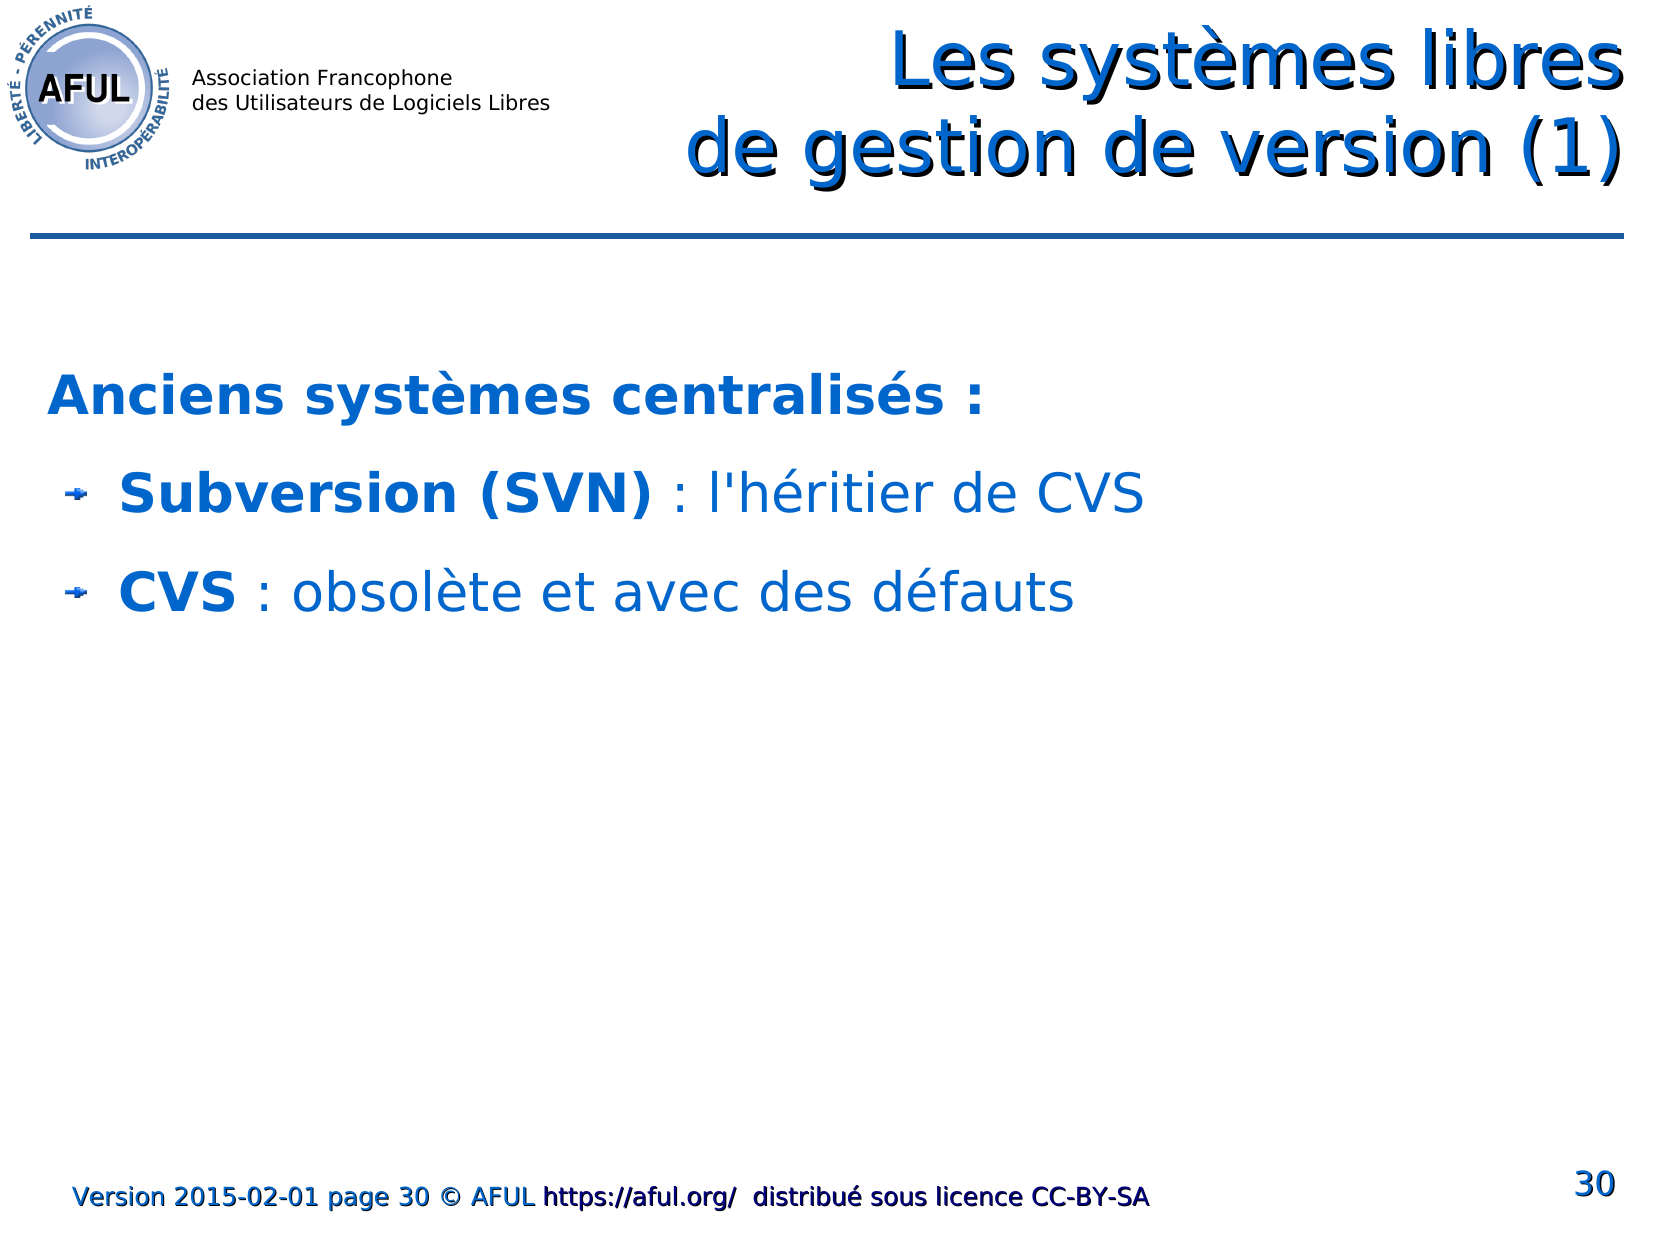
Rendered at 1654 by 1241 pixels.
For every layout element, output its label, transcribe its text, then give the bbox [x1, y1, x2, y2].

picture [0, 0, 178, 178]
title Les systèmes libres de gestion de version (1) [501, 0, 1625, 207]
list Anciens systèmes centralisés : Subversion (SVN) : l'héritier de CVS CVS : obsolète et avec des défauts [47, 265, 1595, 1211]
